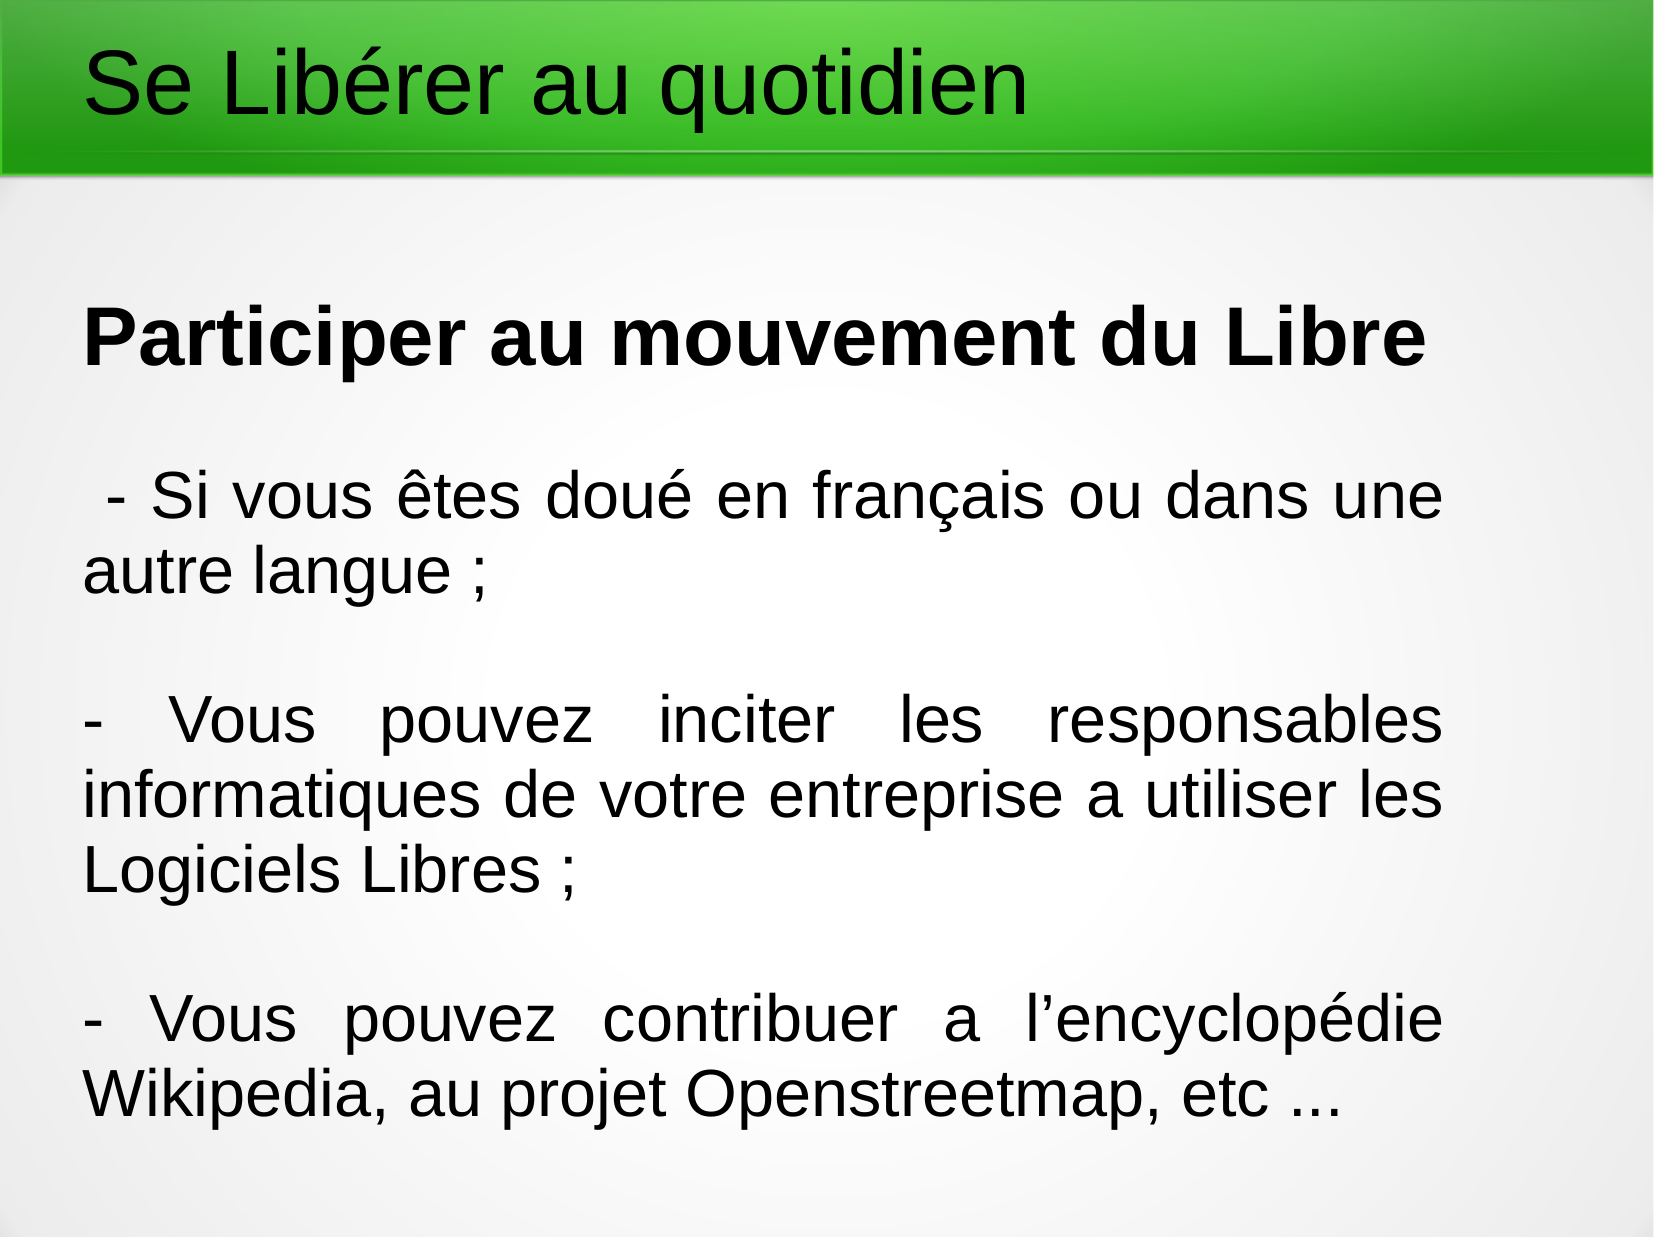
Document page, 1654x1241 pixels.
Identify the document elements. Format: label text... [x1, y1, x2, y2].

picture [0, 0, 1654, 1237]
title Se Libérer au quotidien [82, 11, 1571, 154]
subtitle Participer au mouvement du Libre - Si vous êtes doué en français ou dans une autre langue ; - Vous pouvez inciter les responsables informatiques de votre entreprise a utiliser les Logiciels Libres ; - Vous pouvez contribuer a l’encyclopédie Wikipedia, au projet Openstreetmap, etc ... [82, 290, 1571, 1131]
